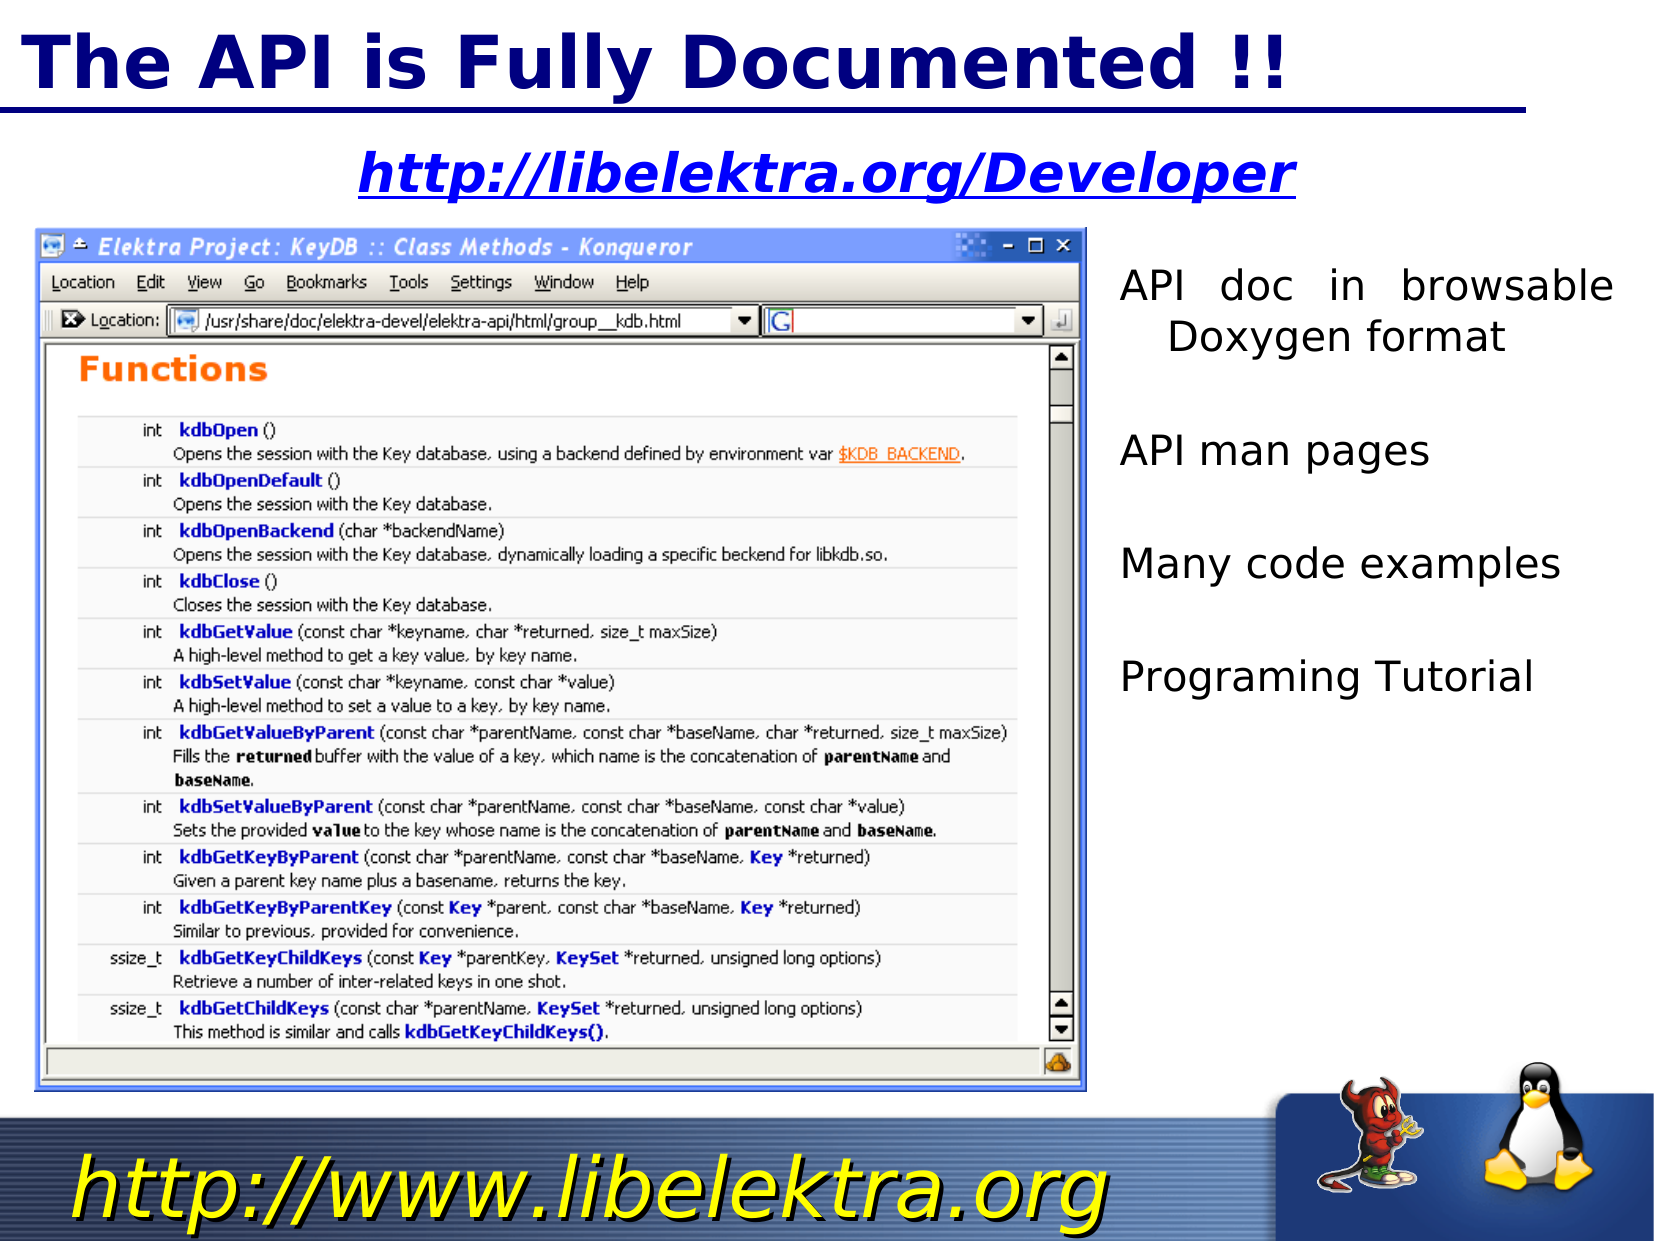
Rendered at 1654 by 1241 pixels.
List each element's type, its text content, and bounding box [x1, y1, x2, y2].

text_box http://libelektra.org/Developer [280, 139, 1373, 203]
list API doc in browsable Doxygen format API man pages Many code examples Programing Tutorial [1104, 250, 1630, 706]
picture [0, 227, 1654, 1241]
text_box The API is Fully Documented !! [21, 14, 1611, 110]
